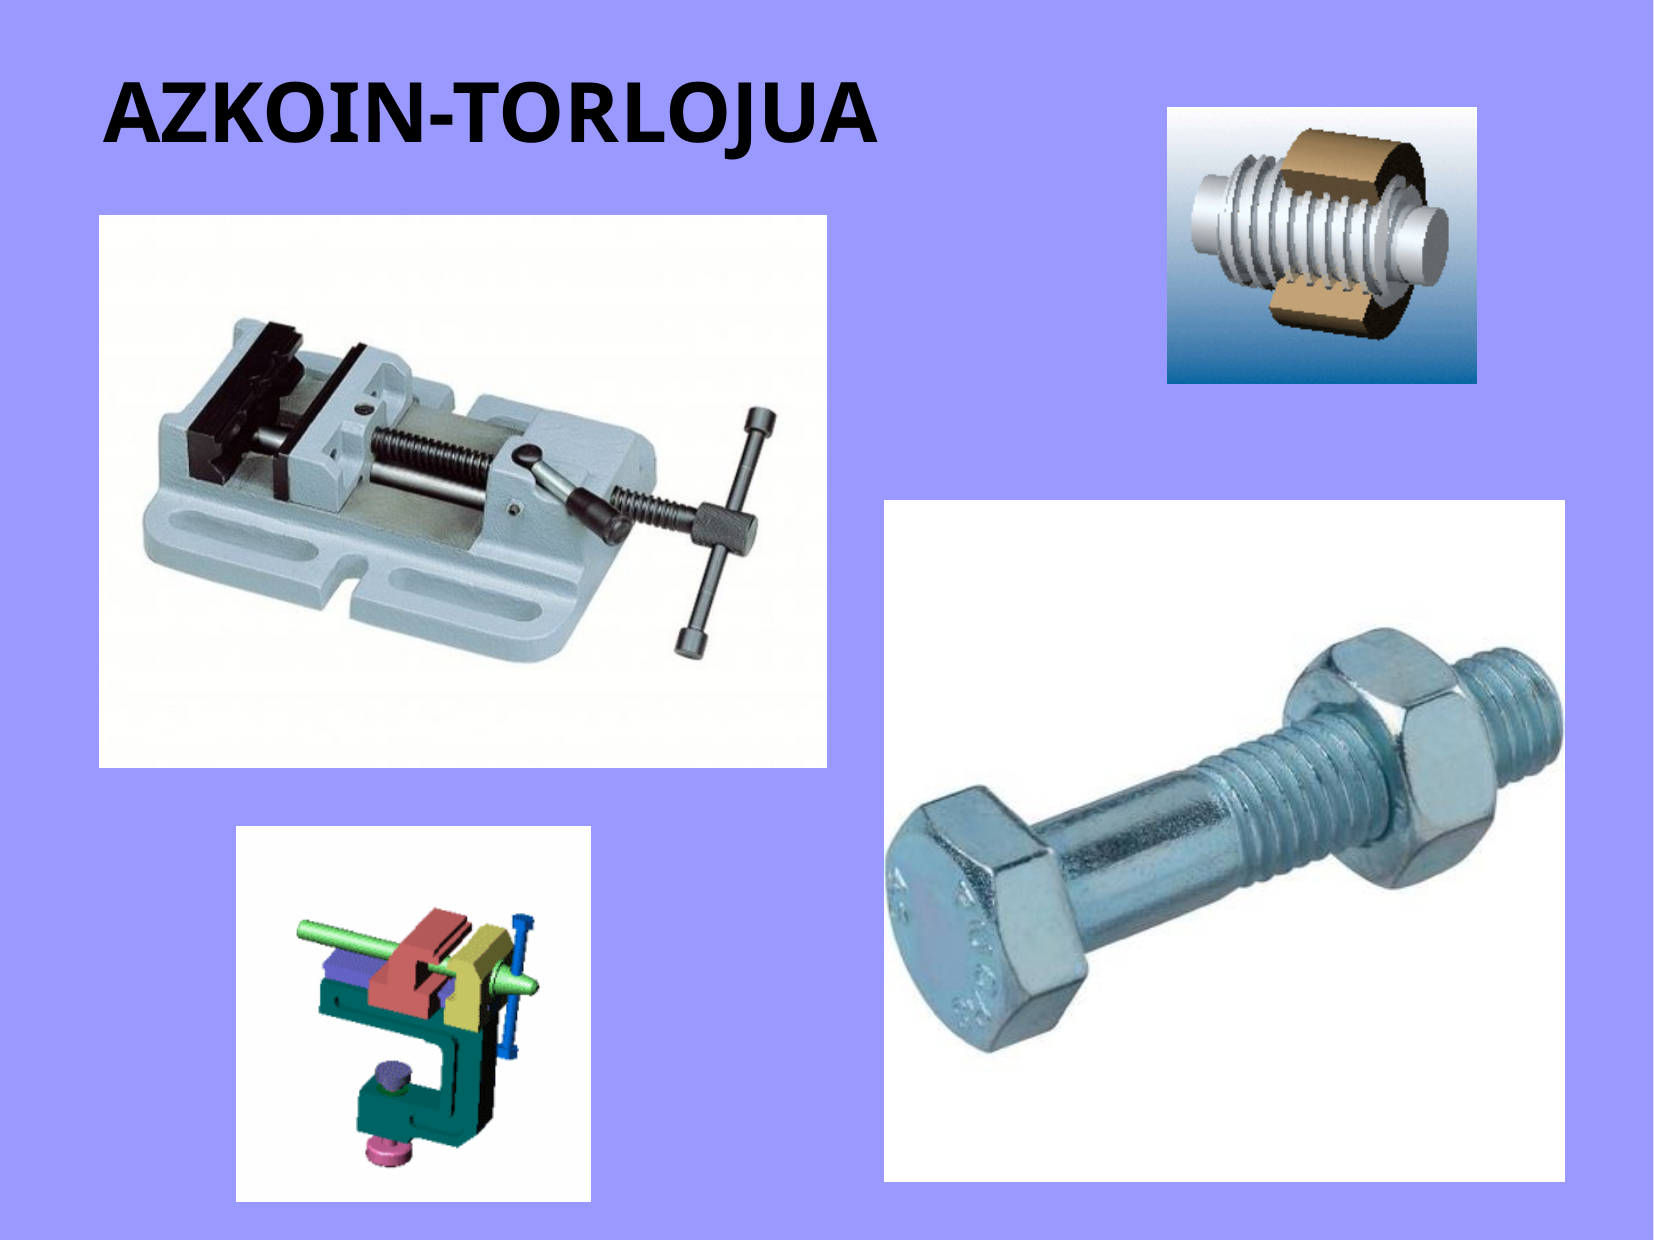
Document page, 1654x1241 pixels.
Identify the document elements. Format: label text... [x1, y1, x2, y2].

picture [884, 500, 1565, 1182]
picture [1167, 107, 1477, 384]
picture [99, 215, 827, 768]
text_box AZKOIN-TORLOJUA [88, 46, 1123, 178]
picture [236, 826, 591, 1202]
